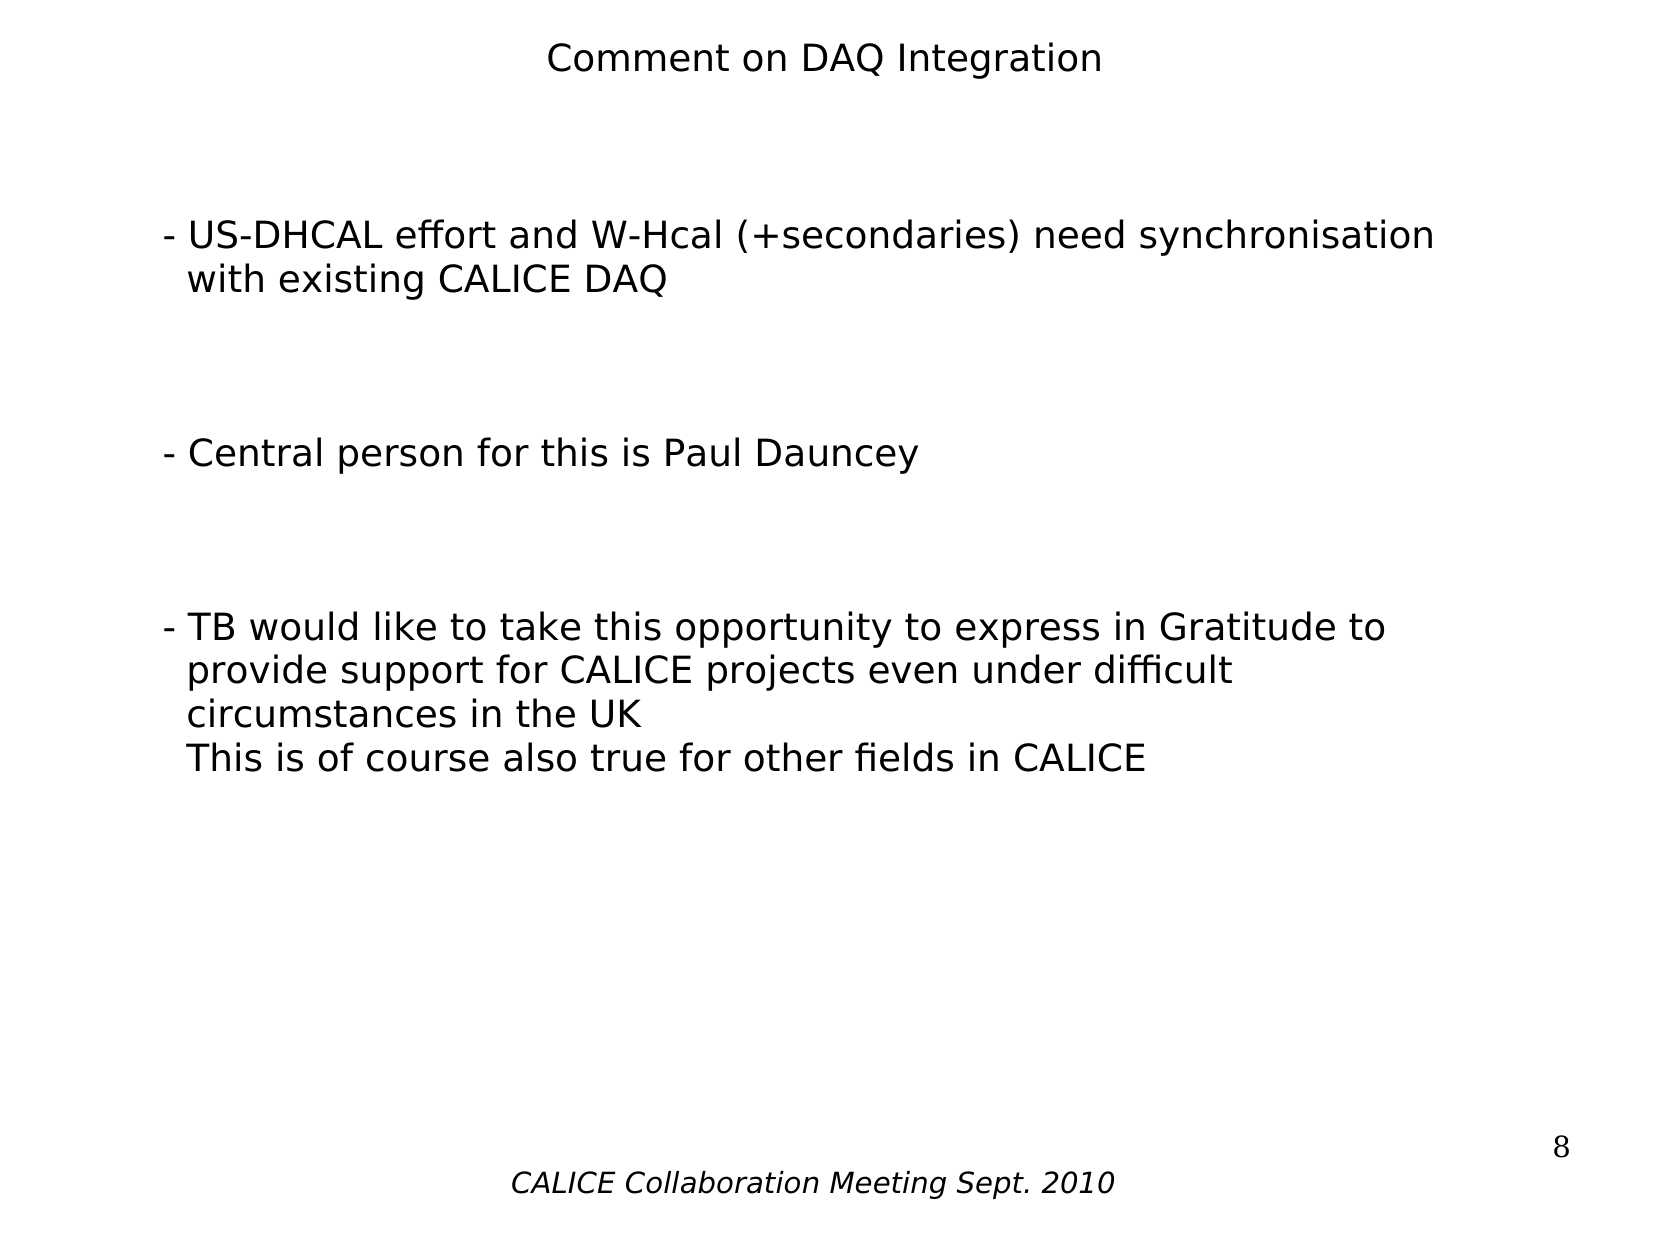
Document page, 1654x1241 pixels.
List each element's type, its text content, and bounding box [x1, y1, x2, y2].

text_box Comment on DAQ Integration [531, 29, 1119, 88]
text_box - US-DHCAL effort and W-Hcal (+secondaries) need synchronisation with existing CALICE DAQ - Central person for this is Paul Dauncey - TB would like to take this opportunity to express in Gratitude to provide support for CALICE projects even under difficult circumstances in the UK This is of course also true for other fields in CALICE [147, 206, 1453, 788]
